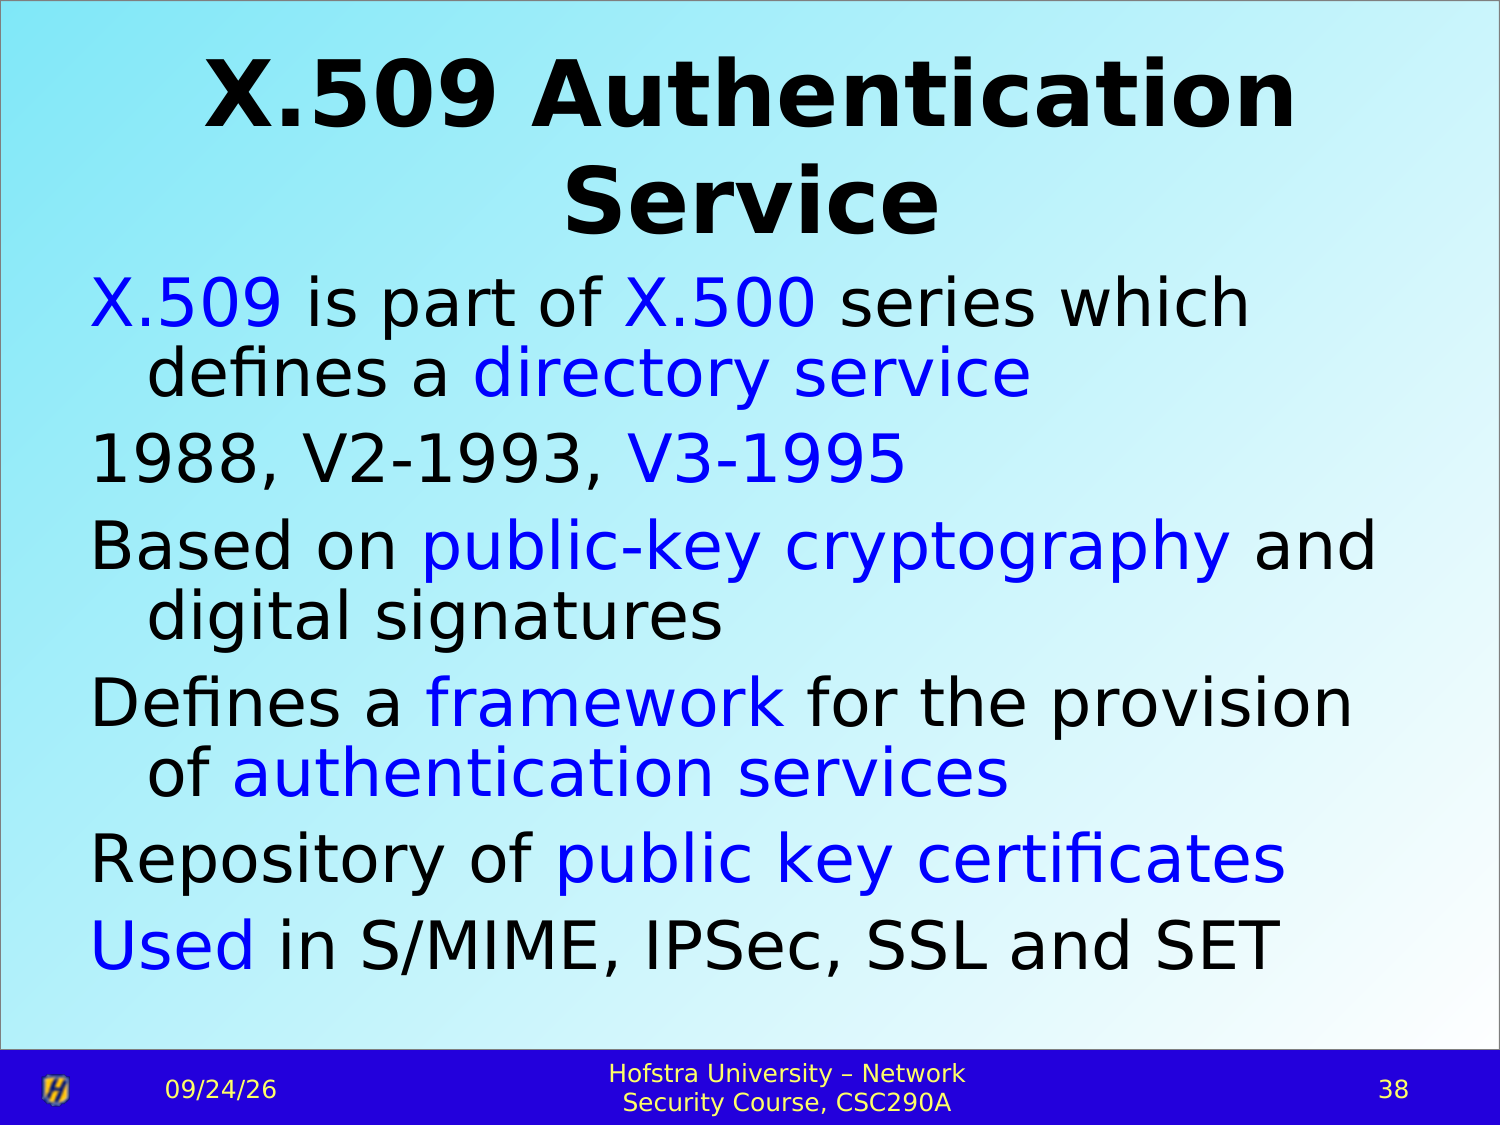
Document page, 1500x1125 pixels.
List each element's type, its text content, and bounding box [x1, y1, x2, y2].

title X.509 Authentication Service [112, 33, 1391, 262]
picture [37, 1072, 76, 1110]
list X.509 is part of X.500 series which defines a directory service 1988, V2-1993, V3-1995 Based on public-key cryptography and digital signatures Defines a framework for the provision of authentication services Repository of public key certificates Used in S/MIME, IPSec, SSL and SET [75, 262, 1426, 1033]
